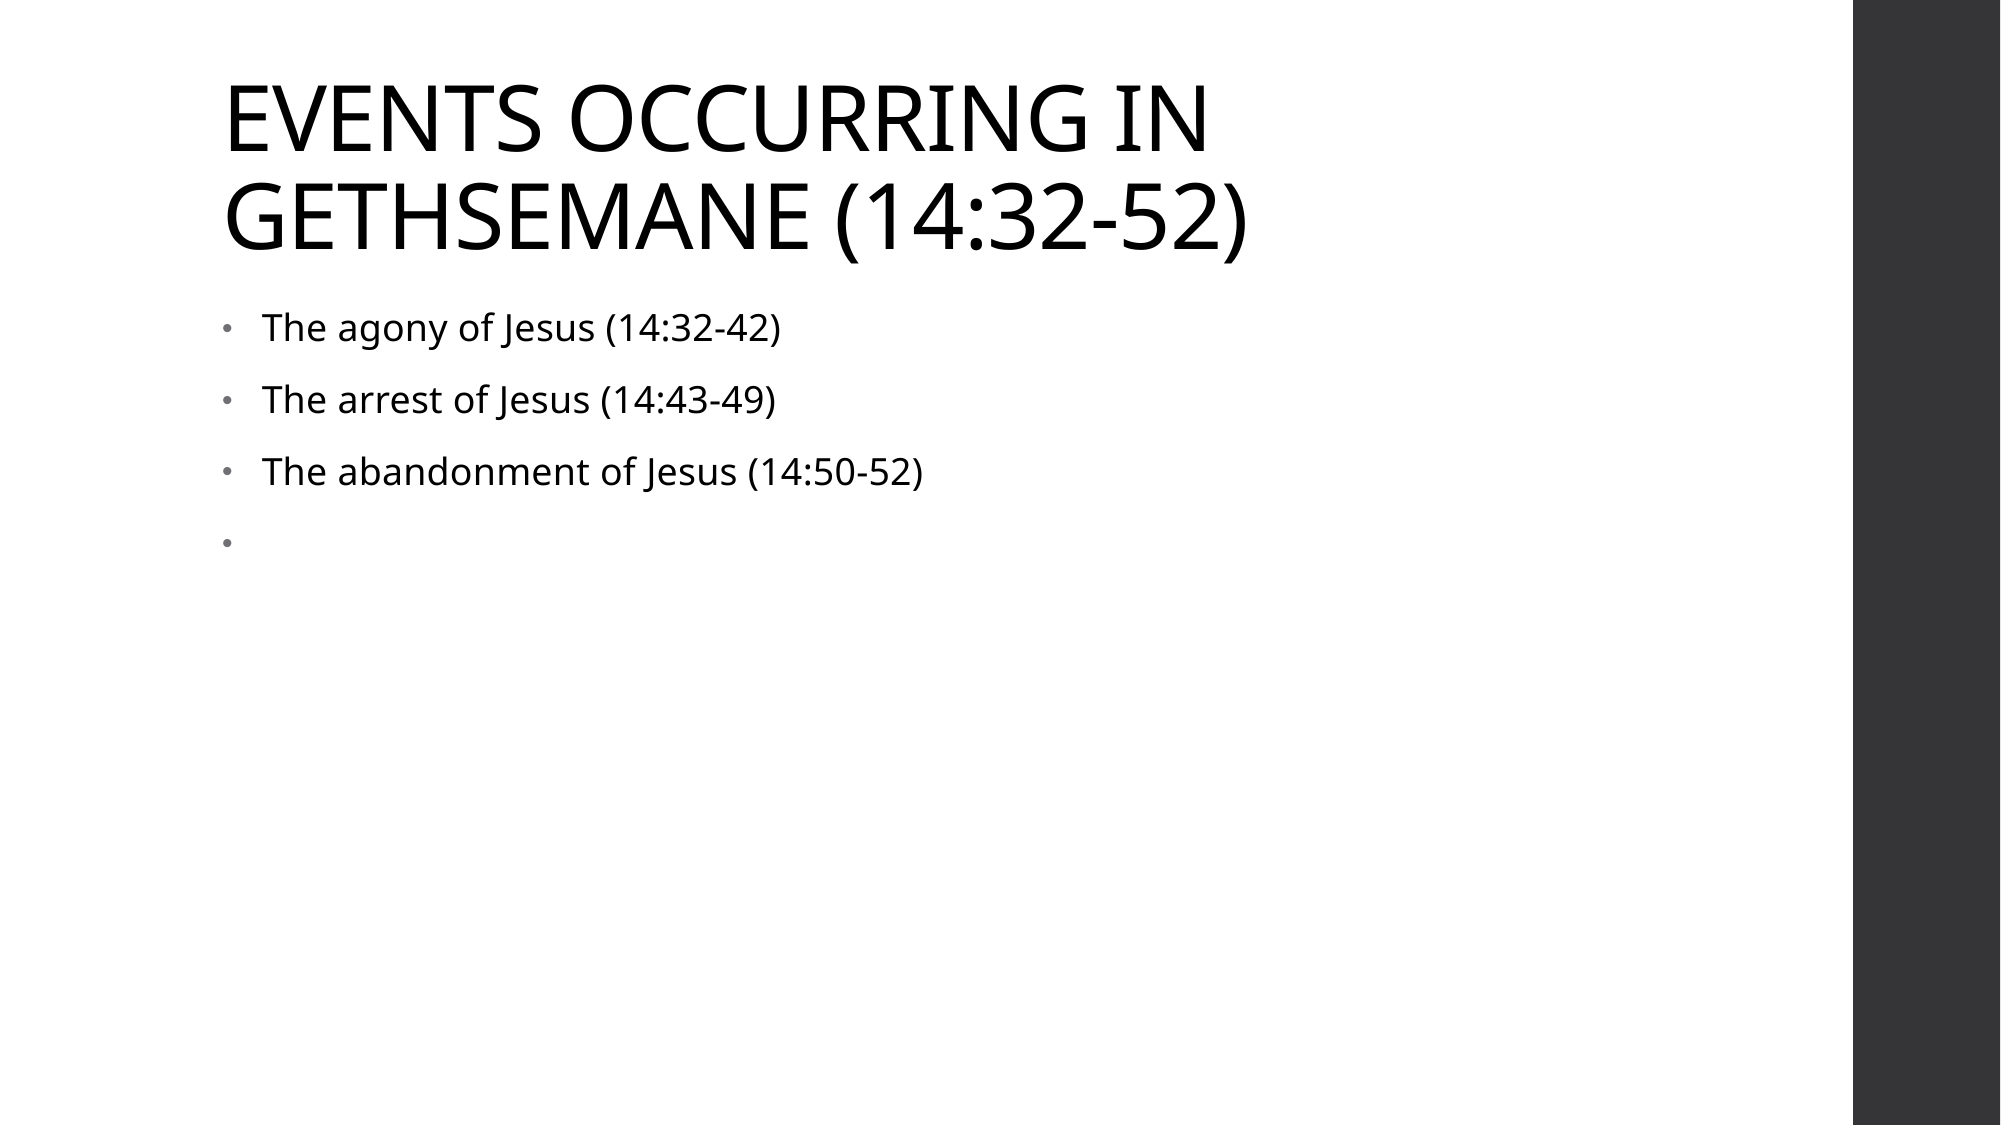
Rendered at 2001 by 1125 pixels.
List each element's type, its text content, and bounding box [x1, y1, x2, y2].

title EVENTS OCCURRING IN GETHSEMANE (14:32-52) [206, 60, 1797, 278]
list The agony of Jesus (14:32-42) The arrest of Jesus (14:43-49) The abandonment of Jesus (14:50-52) [206, 299, 1617, 1014]
